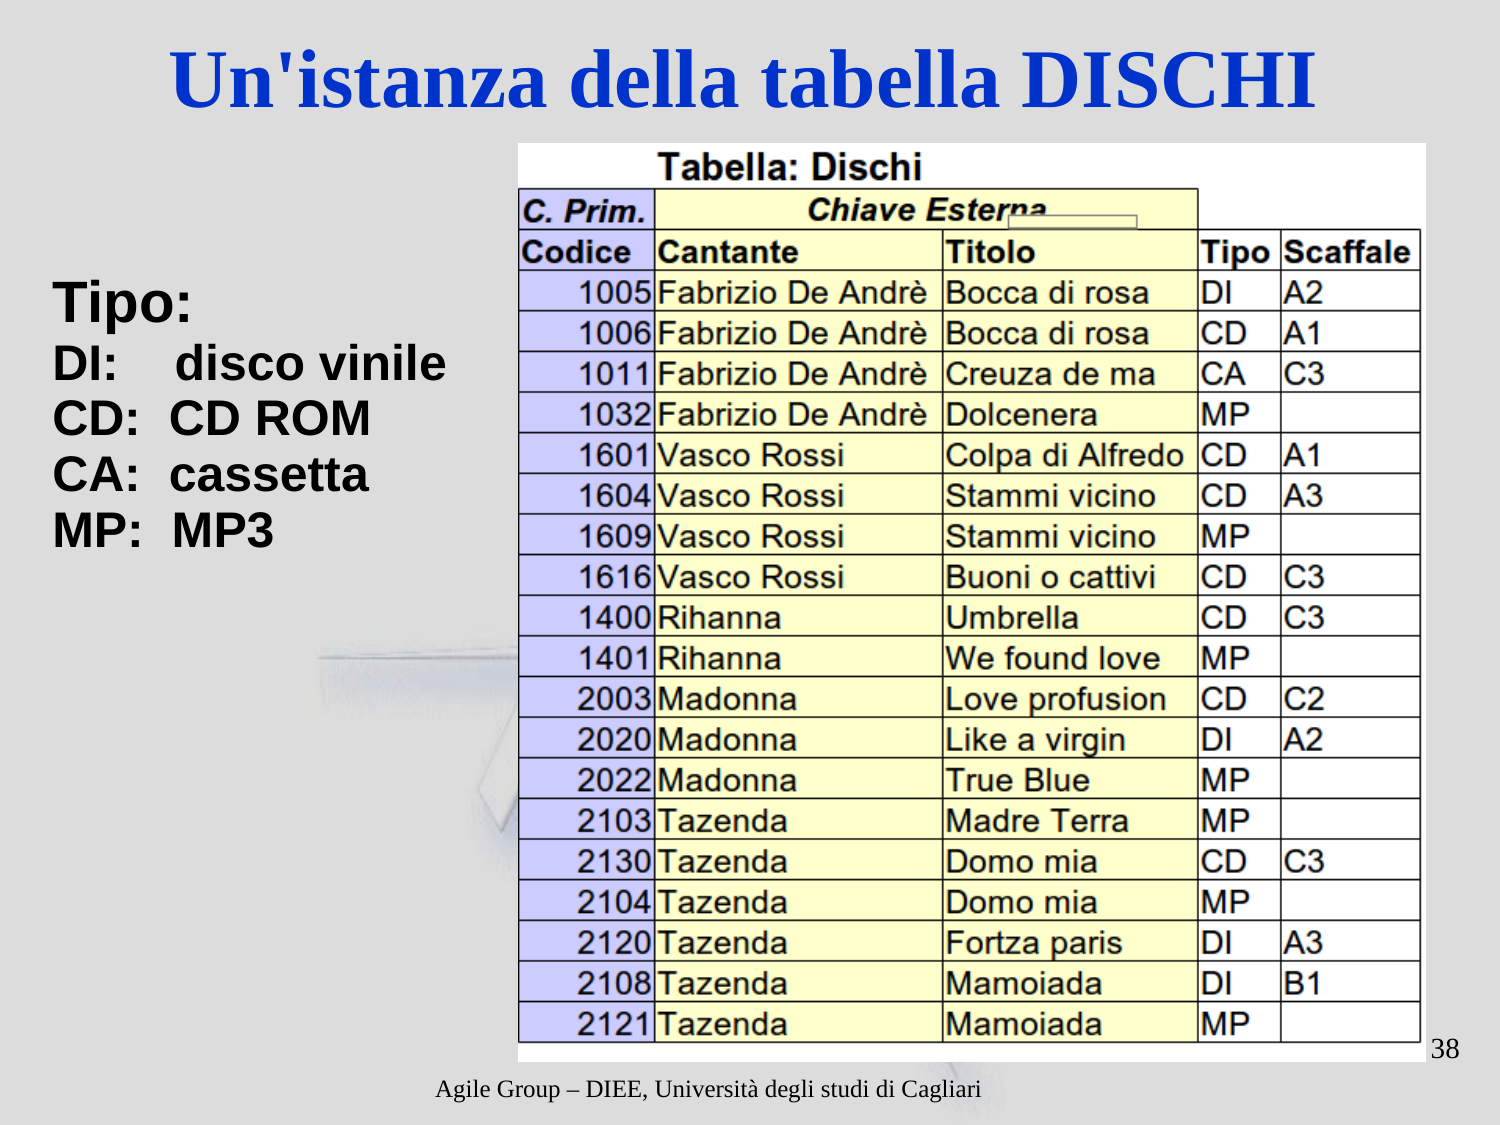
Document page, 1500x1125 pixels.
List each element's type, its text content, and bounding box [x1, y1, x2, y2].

text_box Tipo: DI: disco vinile CD: CD ROM CA: cassetta MP: MP3 [37, 262, 488, 566]
title Un'istanza della tabella DISCHI [64, 8, 1423, 150]
picture [0, 0, 1500, 1125]
